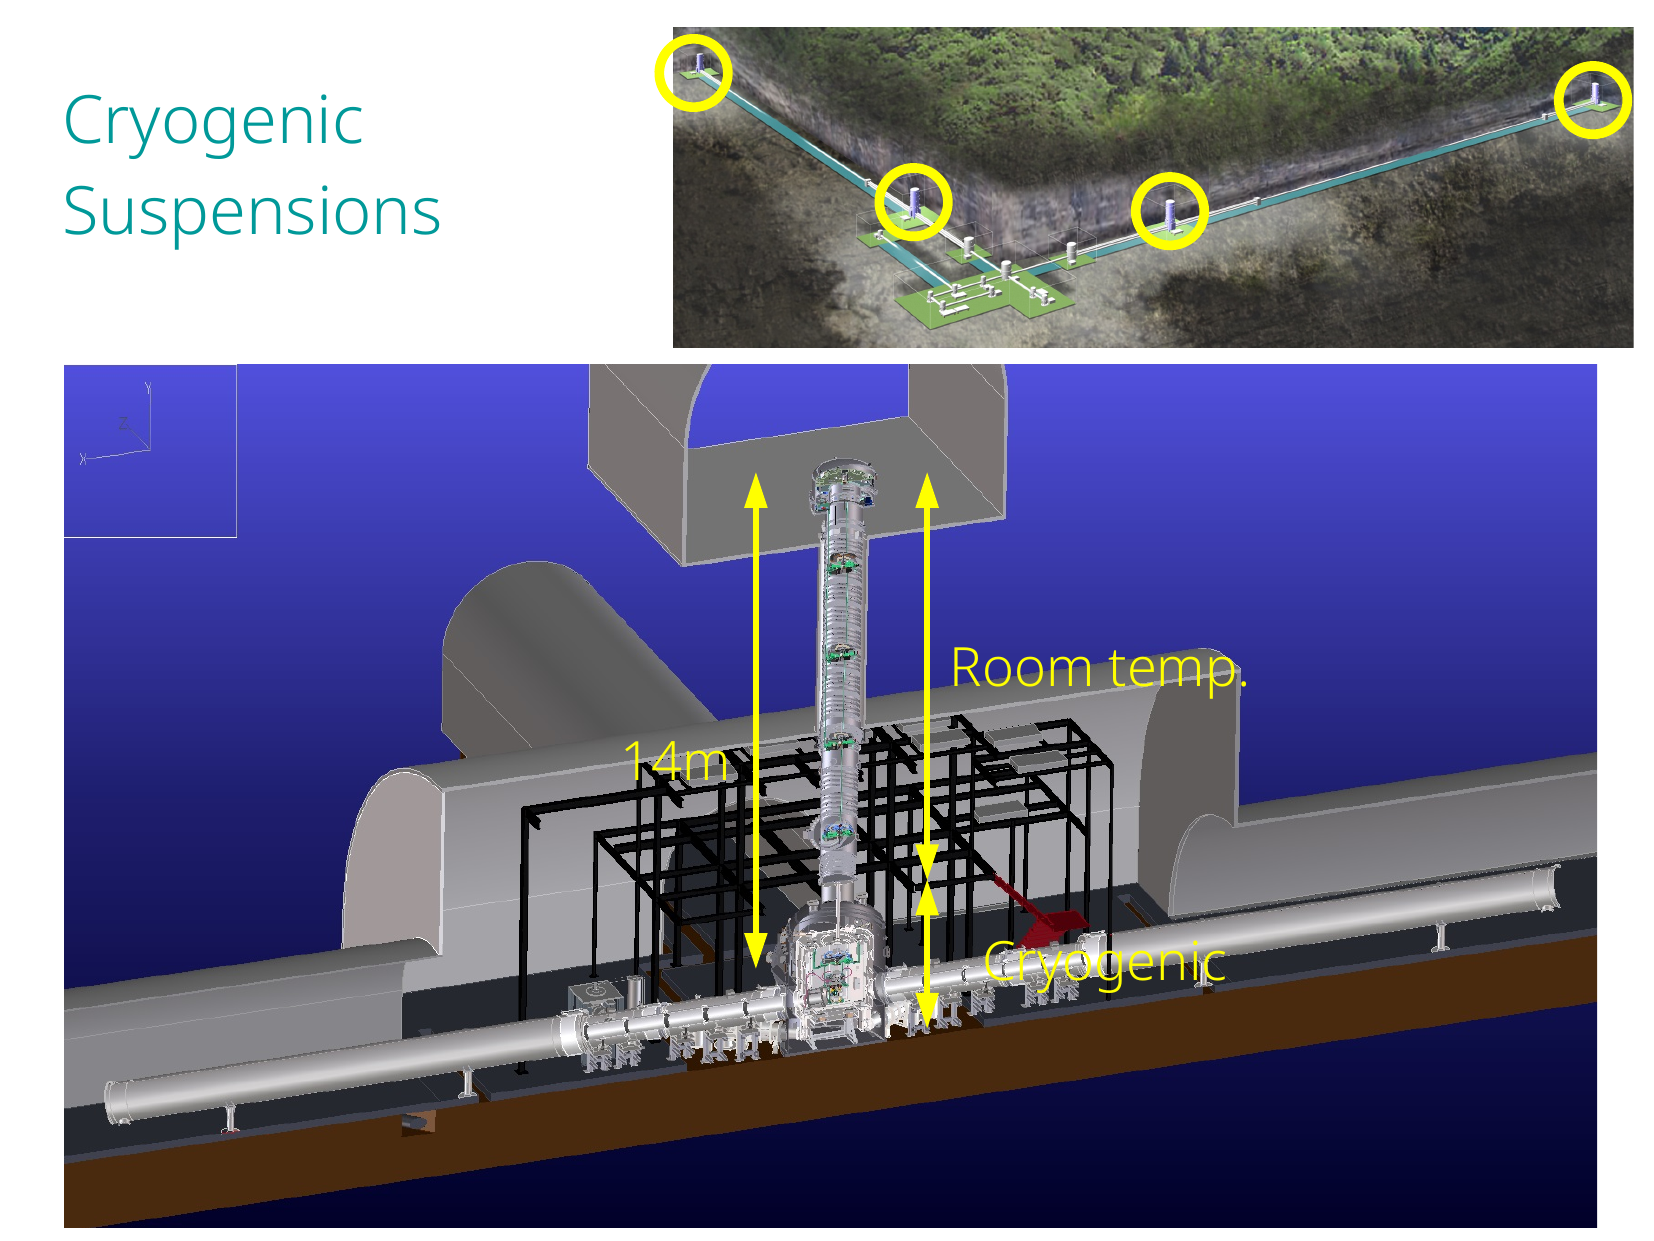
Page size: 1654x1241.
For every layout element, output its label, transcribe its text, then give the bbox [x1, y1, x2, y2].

text_box 14m [605, 714, 758, 797]
text_box Cryogenic [967, 915, 1270, 998]
text_box Room temp. [934, 620, 1293, 703]
text_box Cryogenic Suspensions [47, 64, 493, 245]
picture [654, 27, 1634, 348]
picture [63, 364, 1598, 1228]
